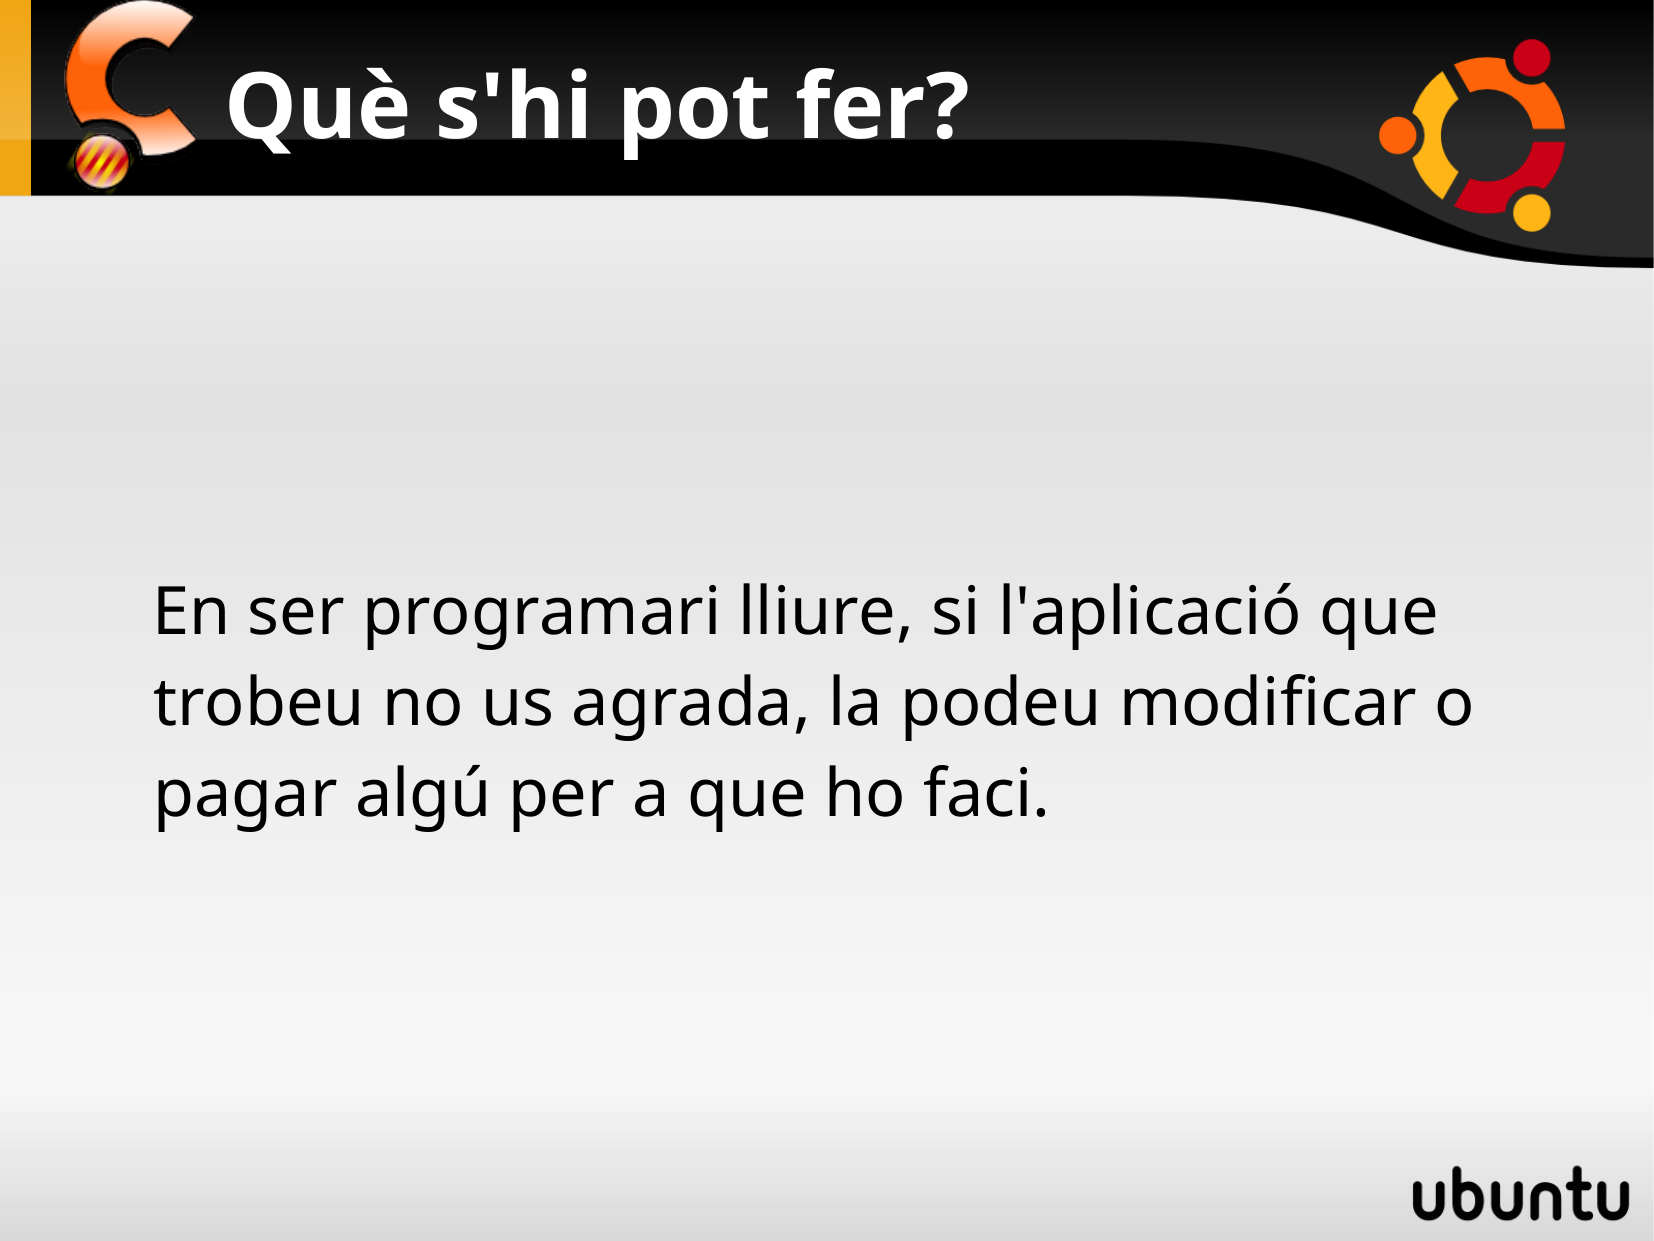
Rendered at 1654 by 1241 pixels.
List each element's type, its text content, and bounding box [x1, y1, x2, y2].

subtitle En ser programari lliure, si l'aplicació que trobeu no us agrada, la podeu modificar o pagar algú per a que ho faci. [82, 290, 1571, 1109]
picture [0, 0, 1654, 1241]
title Què s'hi pot fer? [76, 0, 1565, 208]
